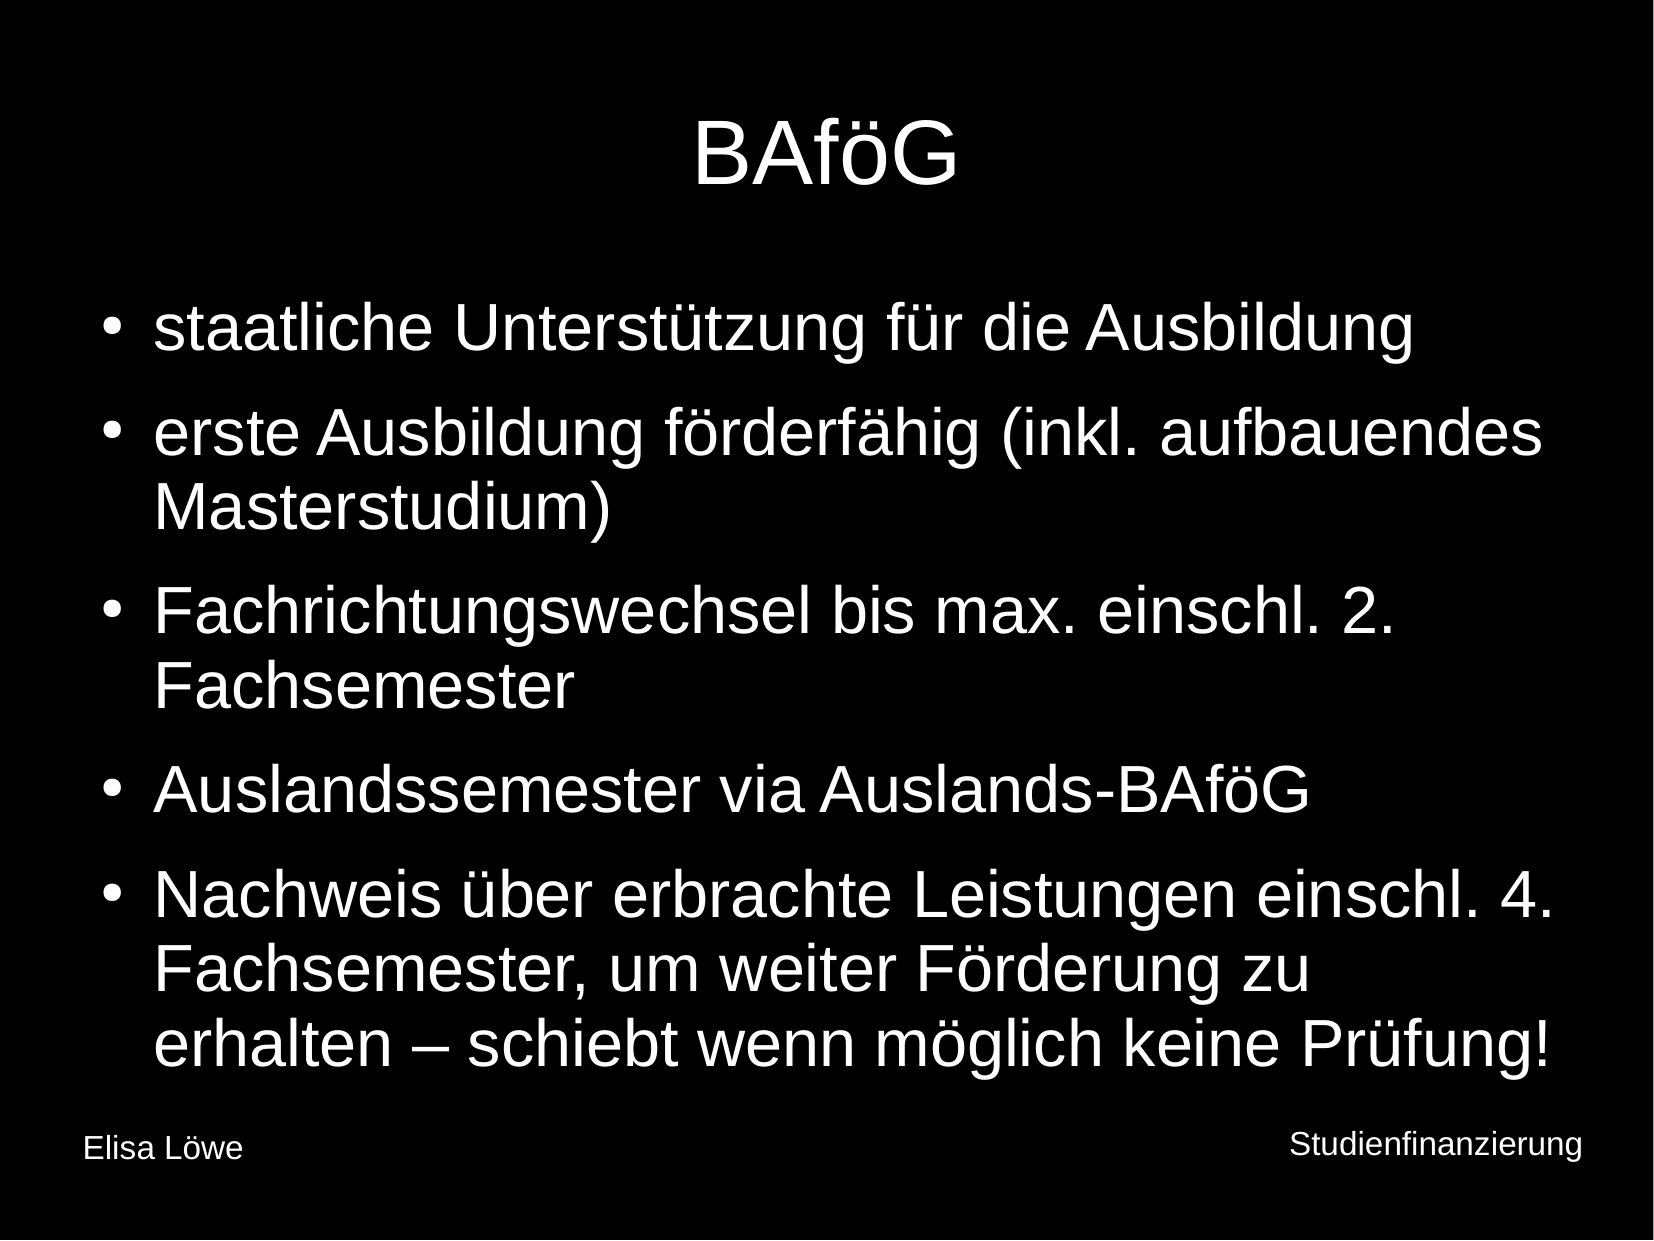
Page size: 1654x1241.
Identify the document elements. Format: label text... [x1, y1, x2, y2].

list staatliche Unterstützung für die Ausbildung erste Ausbildung förderfähig (inkl. aufbauendes Masterstudium) Fachrichtungswechsel bis max. einschl. 2. Fachsemester Auslandssemester via Auslands-BAföG Nachweis über erbrachte Leistungen einschl. 4. Fachsemester, um weiter Förderung zu erhalten – schiebt wenn möglich keine Prüfung! [82, 290, 1571, 1109]
title BAföG [82, 49, 1571, 257]
